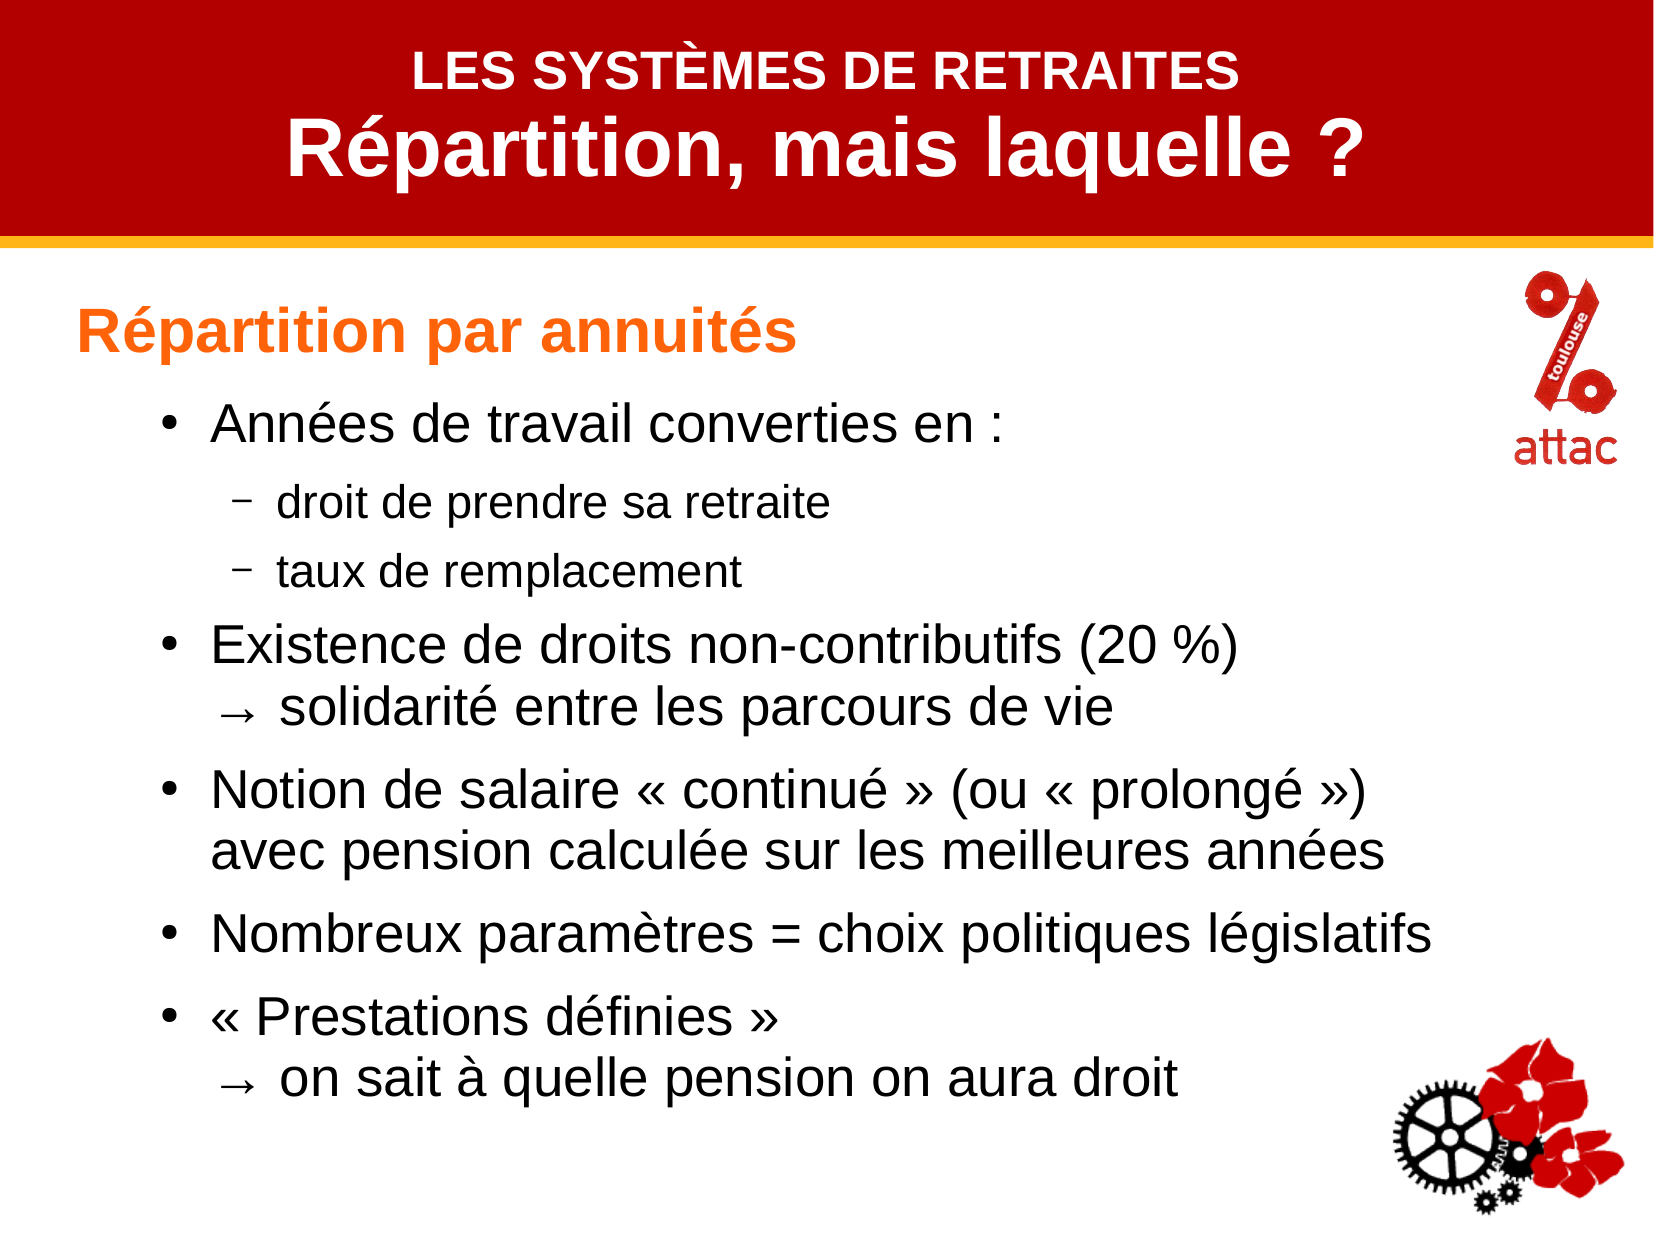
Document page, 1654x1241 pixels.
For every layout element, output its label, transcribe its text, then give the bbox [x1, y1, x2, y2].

title LES SYSTÈMES DE RETRAITES Répartition, mais laquelle ? [82, 21, 1571, 214]
picture [1387, 1033, 1628, 1218]
list Répartition par annuités Années de travail converties en : droit de prendre sa retraite taux de remplacement Existence de droits non-contributifs (20 %) → solidarité entre les parcours de vie Notion de salaire « continué » (ou « prolongé ») avec pension calculée sur les meilleures années Nombreux paramètres = choix politiques législatifs « Prestations définies » → on sait à quelle pension on aura droit [76, 295, 1565, 1114]
picture [1509, 265, 1625, 473]
